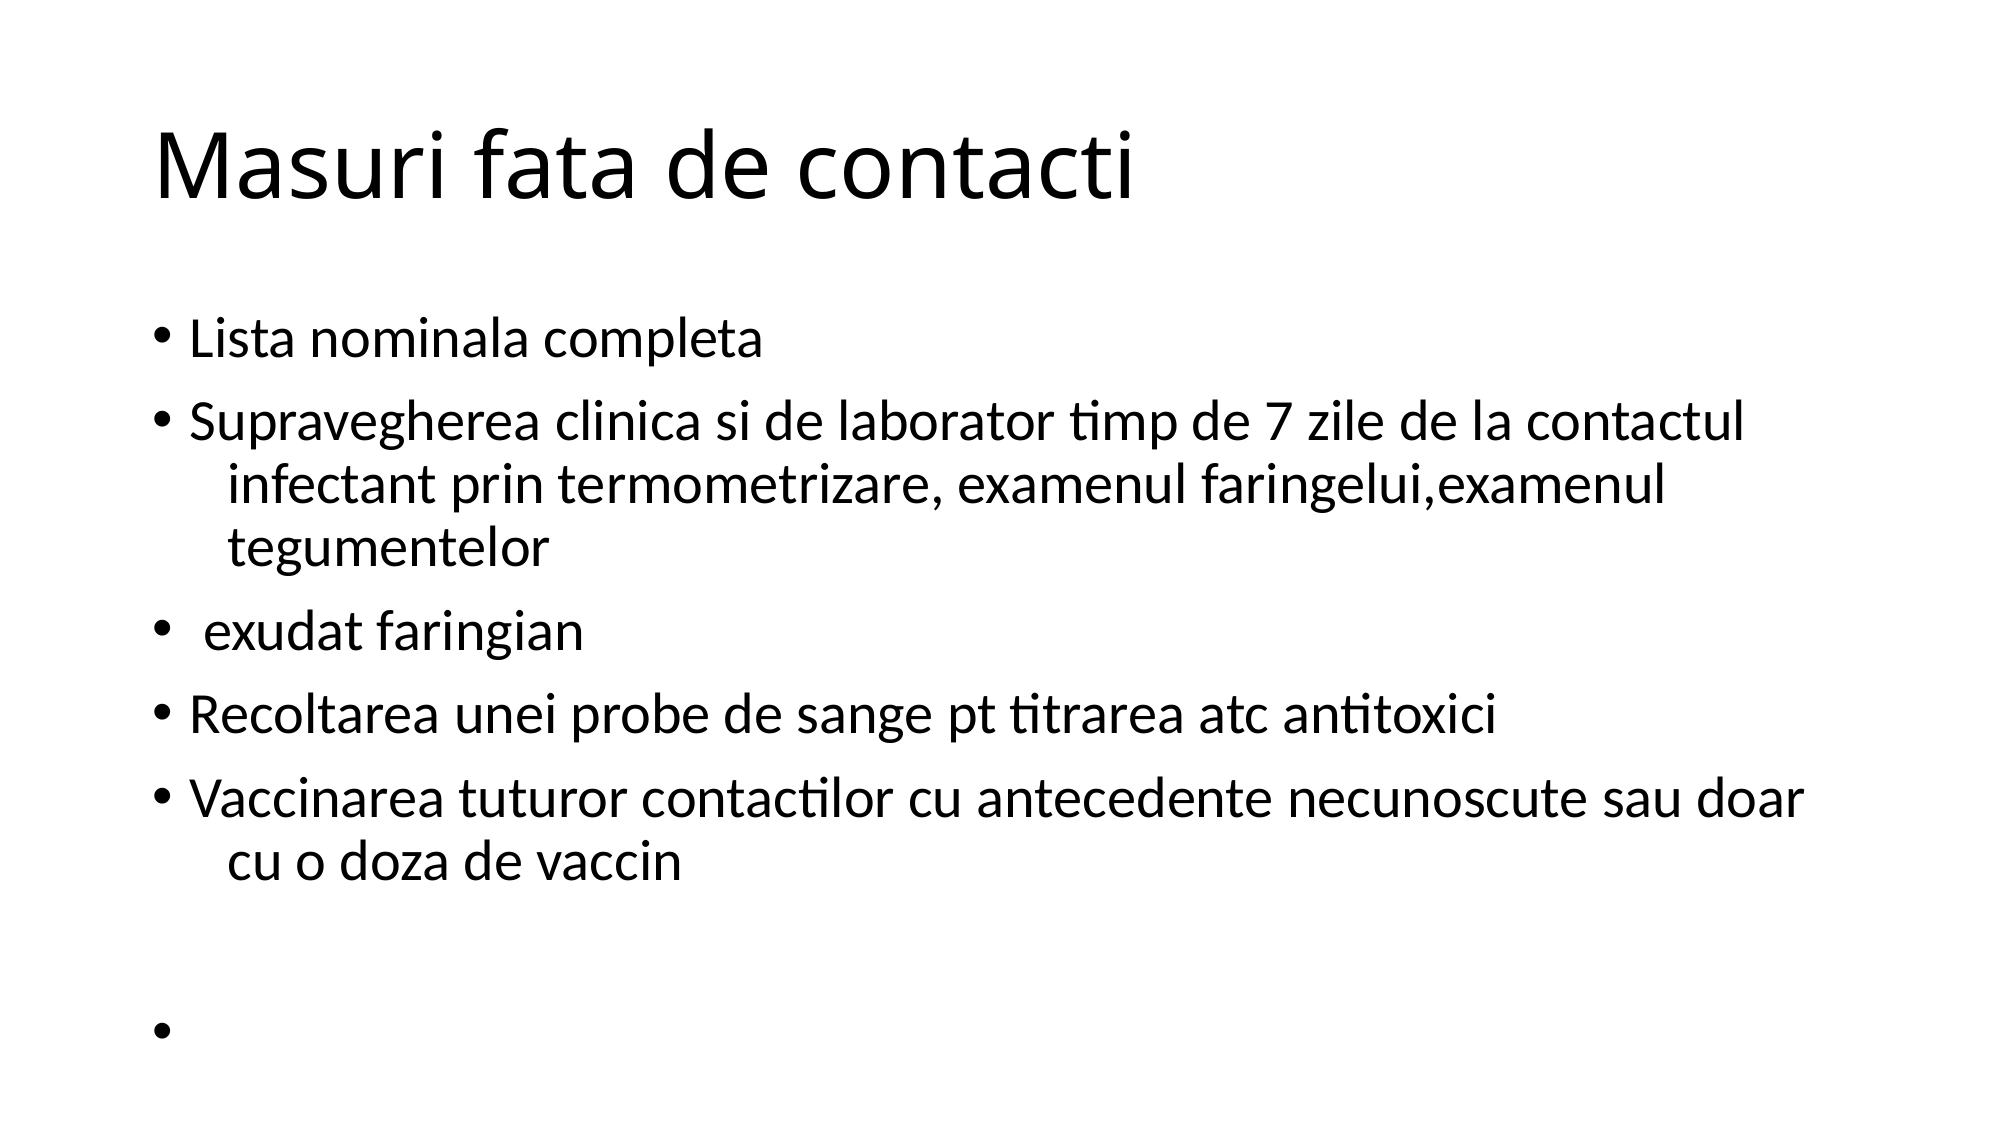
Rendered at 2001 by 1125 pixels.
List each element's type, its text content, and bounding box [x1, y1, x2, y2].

list Lista nominala completa Supravegherea clinica si de laborator timp de 7 zile de la contactul infectant prin termometrizare, examenul faringelui,examenul tegumentelor exudat faringian Recoltarea unei probe de sange pt titrarea atc antitoxici Vaccinarea tuturor contactilor cu antecedente necunoscute sau doar cu o doza de vaccin [137, 299, 1863, 1014]
title Masuri fata de contacti [137, 59, 1863, 278]
